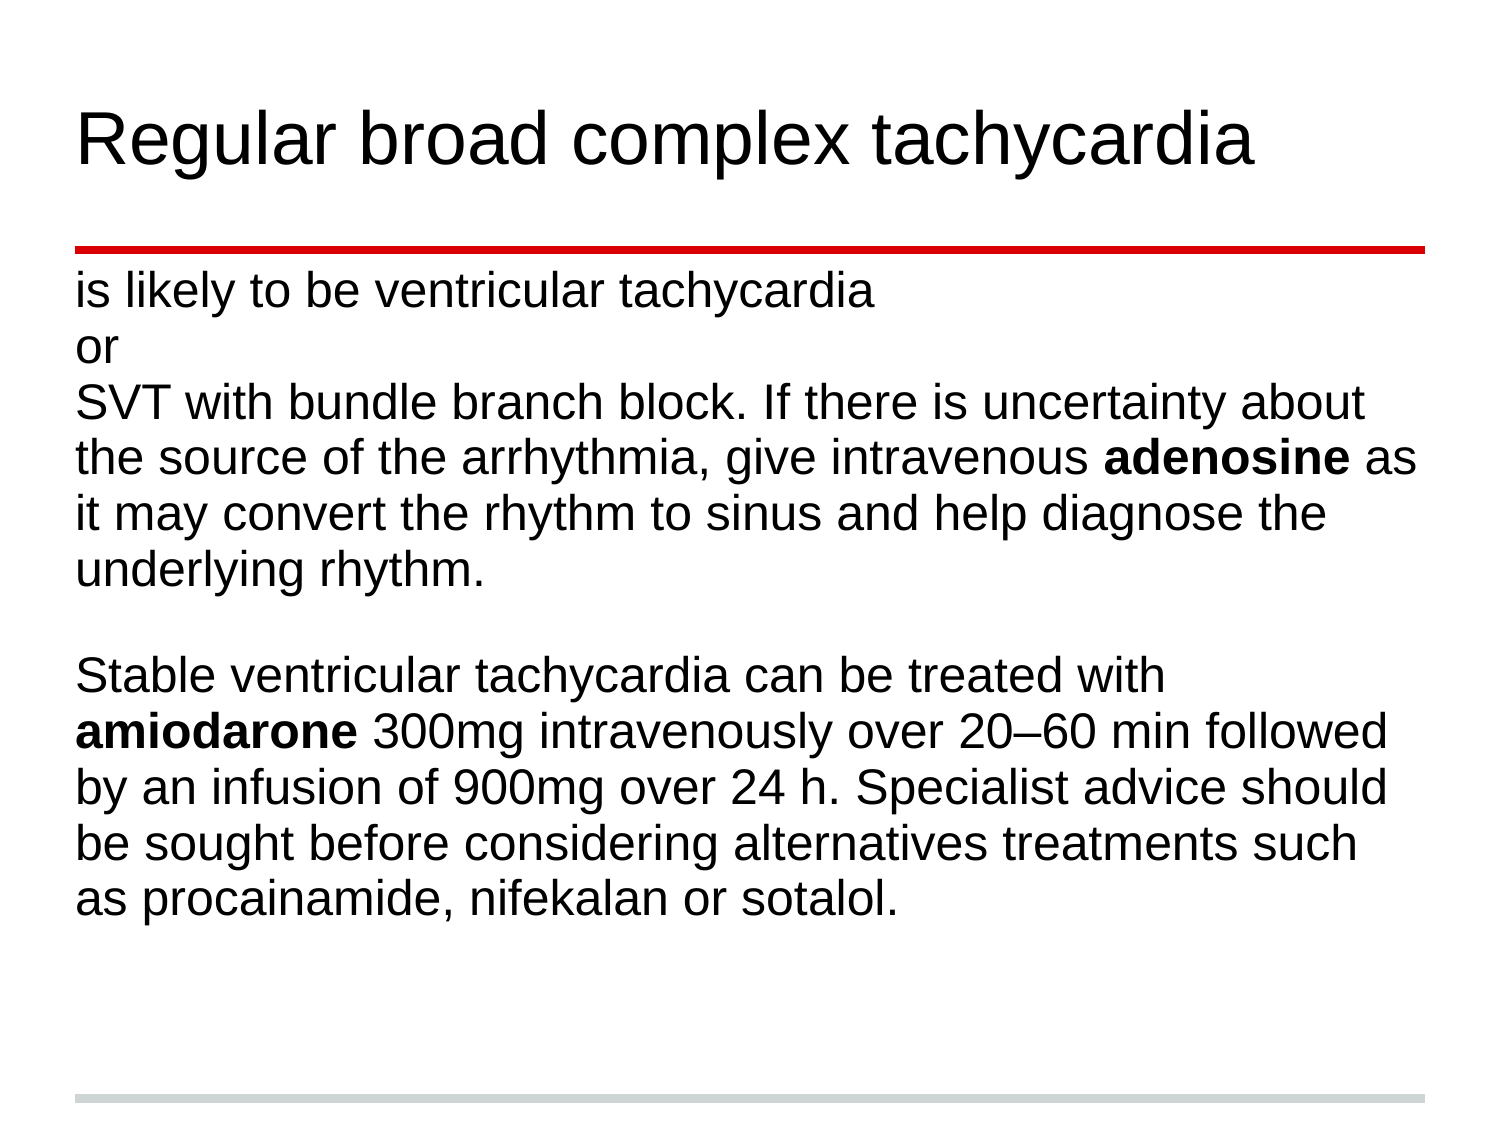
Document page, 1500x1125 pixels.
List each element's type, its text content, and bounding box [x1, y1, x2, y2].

list is likely to be ventricular tachycardia or SVT with bundle branch block. If there is uncertainty about the source of the arrhythmia, give intravenous adenosine as it may convert the rhythm to sinus and help diagnose the underlying rhythm. Stable ventricular tachycardia can be treated with amiodarone 300mg intravenously over 20–60 min followed by an infusion of 900mg over 24 h. Specialist advice should be sought before considering alternatives treatments such as procainamide, nifekalan or sotalol. [75, 262, 1425, 1078]
title Regular broad complex tachycardia [75, 45, 1425, 233]
